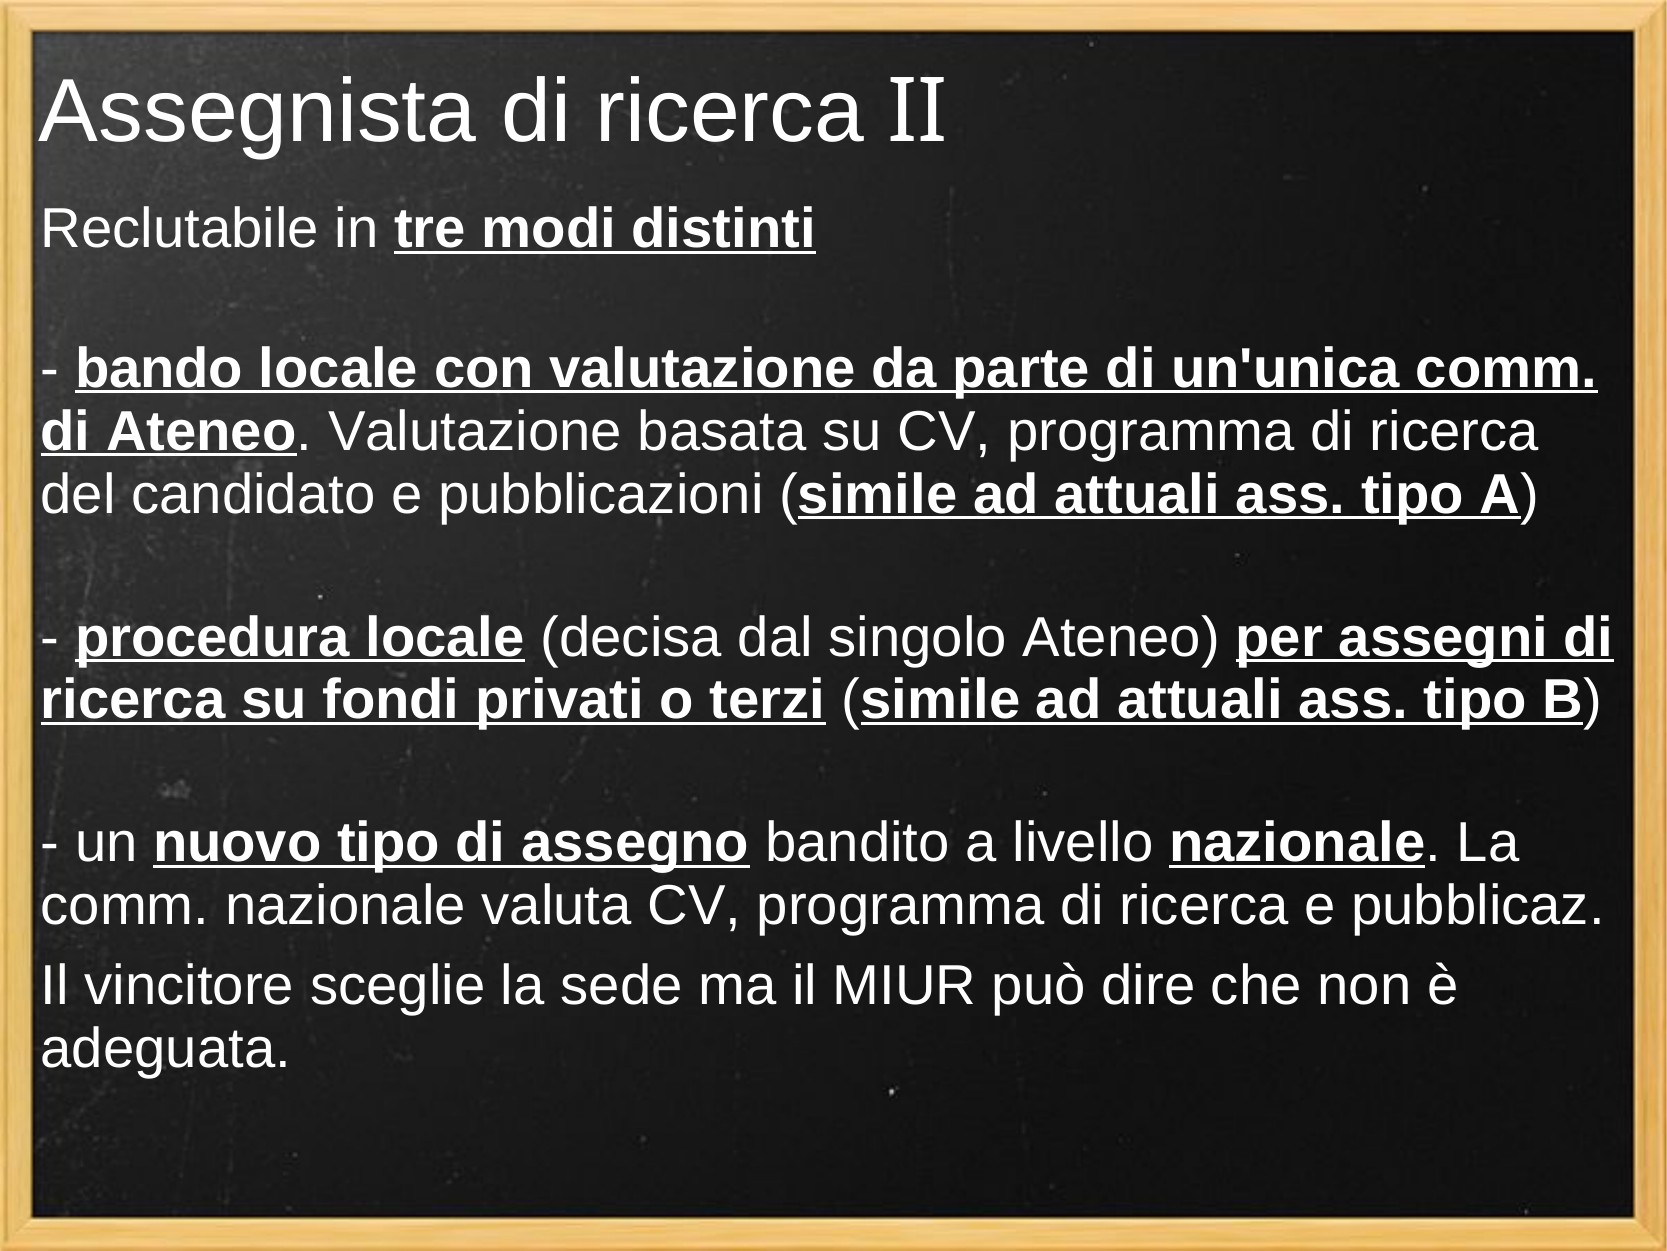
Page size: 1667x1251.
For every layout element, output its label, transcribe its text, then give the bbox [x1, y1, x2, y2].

list Reclutabile in tre modi distinti - bando locale con valutazione da parte di un'unica comm. di Ateneo. Valutazione basata su CV, programma di ricerca del candidato e pubblicazioni (simile ad attuali ass. tipo A) - procedura locale (decisa dal singolo Ateneo) per assegni di ricerca su fondi privati o terzi (simile ad attuali ass. tipo B) - un nuovo tipo di assegno bandito a livello nazionale. La comm. nazionale valuta CV, programma di ricerca e pubblicaz. Il vincitore sceglie la sede ma il MIUR può dire che non è adeguata. [40, 199, 1622, 1221]
title Assegnista di ricerca II [38, 48, 1625, 298]
picture [0, 0, 1667, 1251]
